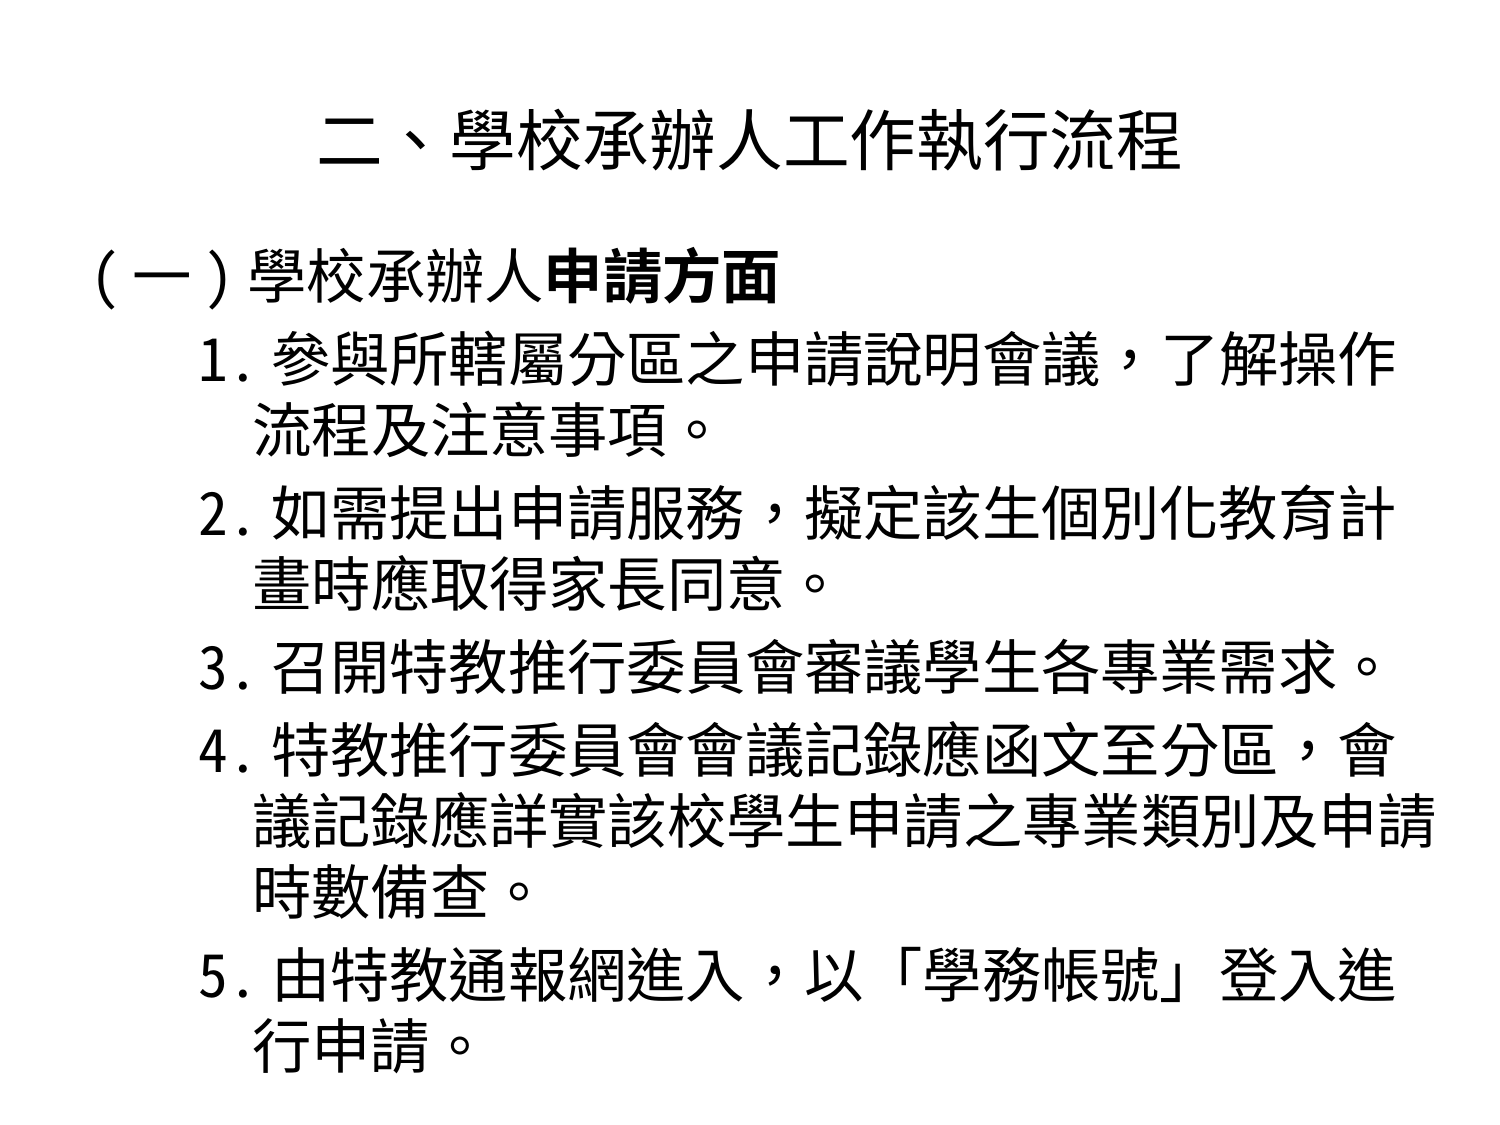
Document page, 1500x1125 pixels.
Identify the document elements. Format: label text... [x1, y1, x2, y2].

list (一)學校承辦人申請方面 1.參與所轄屬分區之申請說明會議，了解操作流程及注意事項。 2.如需提出申請服務，擬定該生個別化教育計畫時應取得家長同意。 3.召開特教推行委員會審議學生各專業需求。 4.特教推行委員會會議記錄應函文至分區，會議記錄應詳實該校學生申請之專業類別及申請時數備查。 5.由特教通報網進入，以「學務帳號」登入進行申請。 [75, 231, 1459, 1094]
title 二、學校承辦人工作執行流程 [75, 45, 1425, 233]
